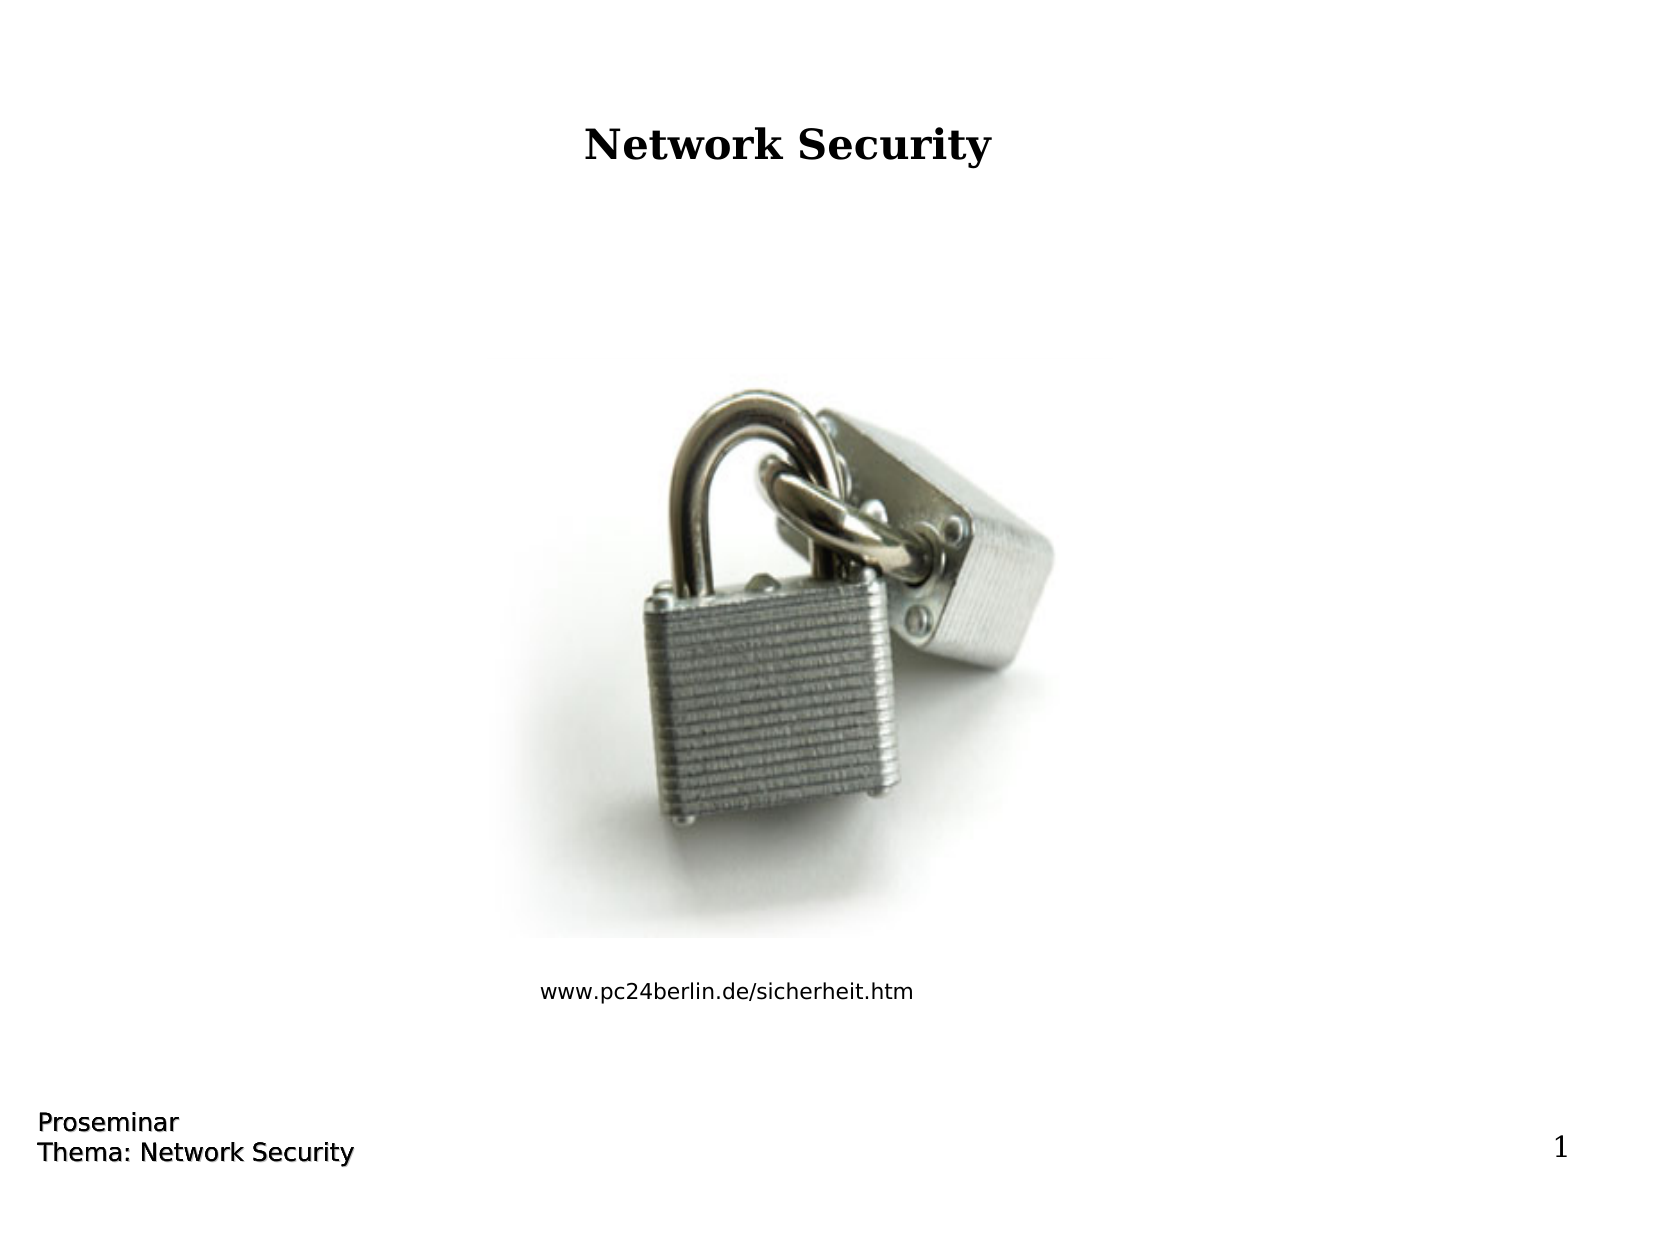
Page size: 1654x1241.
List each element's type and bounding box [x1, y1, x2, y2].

picture [487, 357, 1113, 938]
